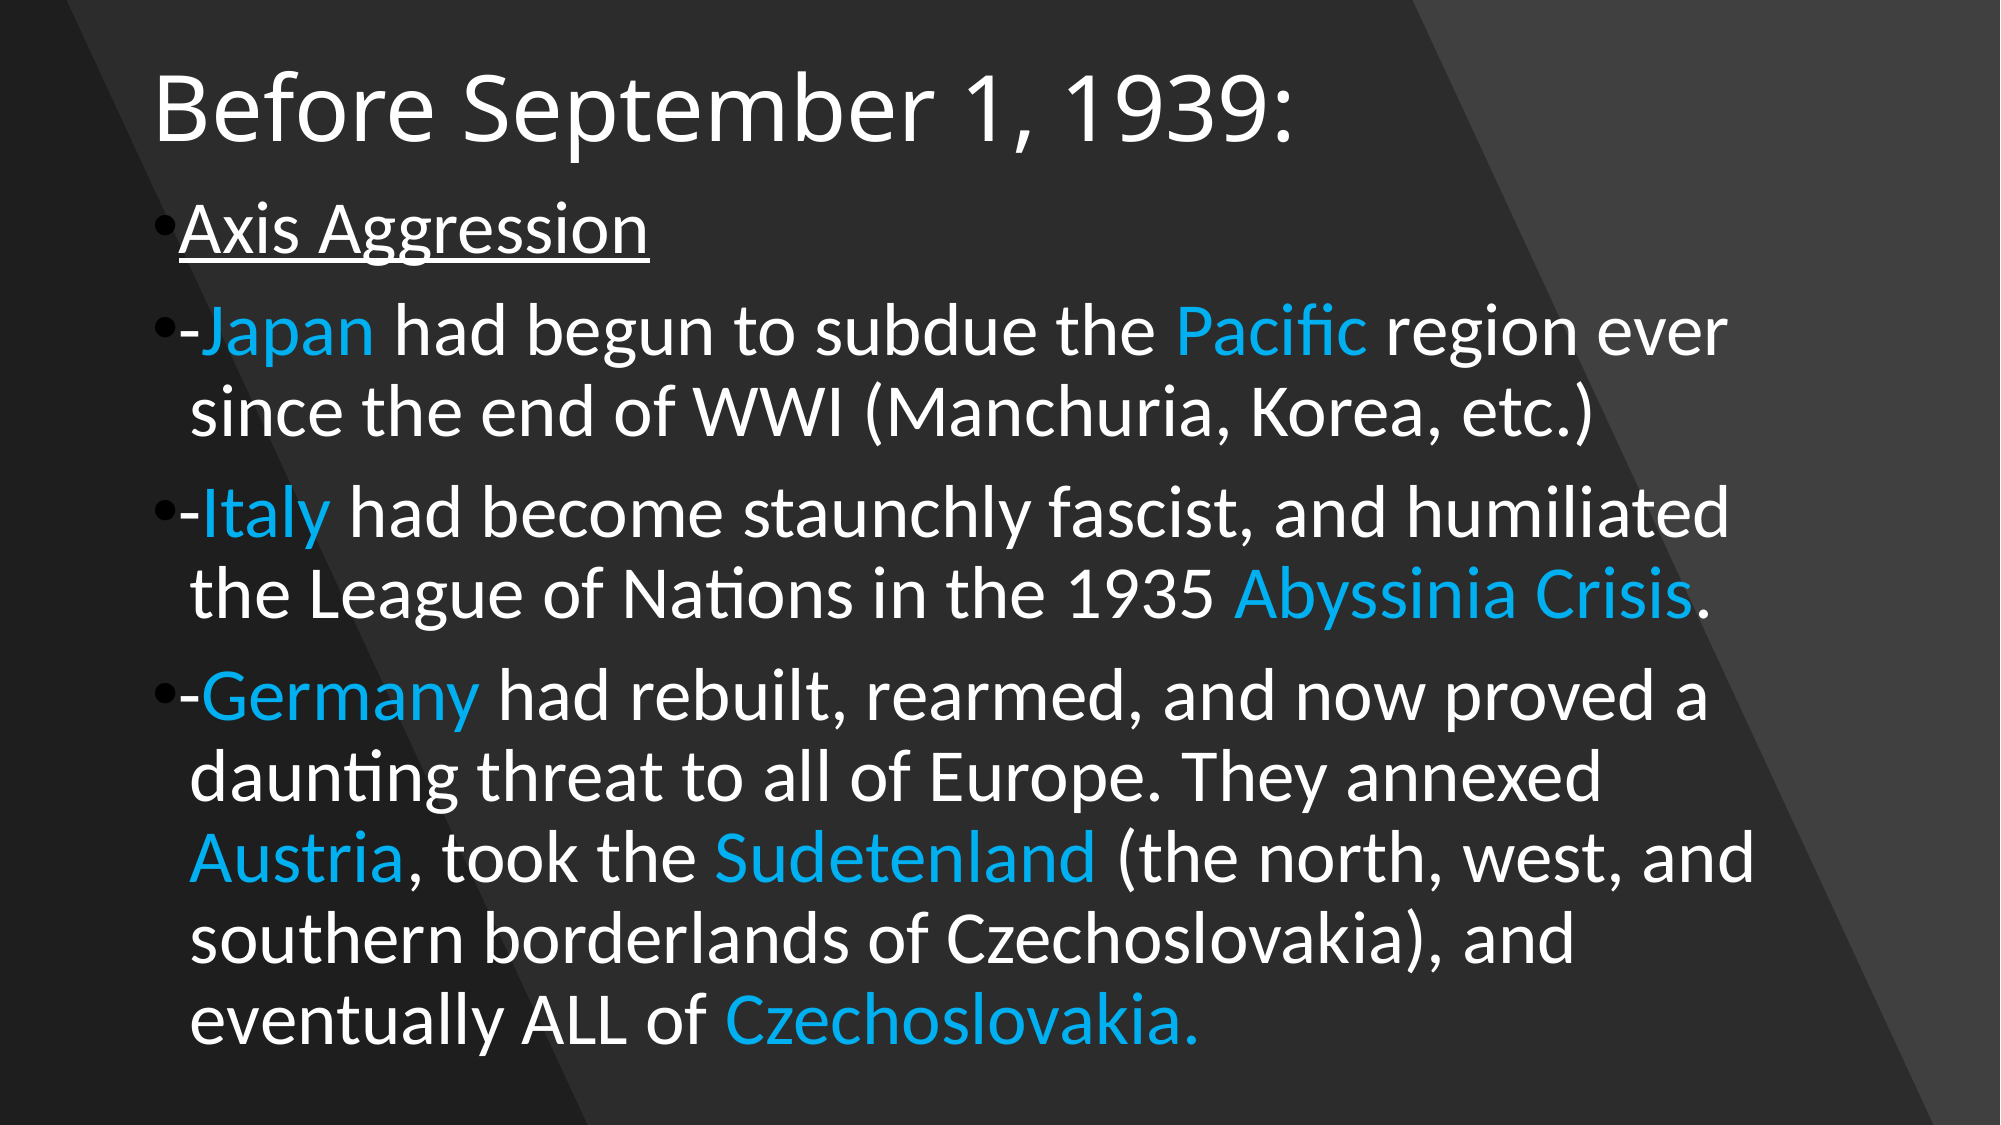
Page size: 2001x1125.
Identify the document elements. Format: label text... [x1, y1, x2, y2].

title Before September 1, 1939: [136, 42, 1863, 182]
subtitle Axis Aggression -Japan had begun to subdue the Pacific region ever since the end of WWI (Manchuria, Korea, etc.) -Italy had become staunchly fascist, and humiliated the League of Nations in the 1935 Abyssinia Crisis. -Germany had rebuilt, rearmed, and now proved a daunting threat to all of Europe. They annexed Austria, took the Sudetenland (the north, west, and southern borderlands of Czechoslovakia), and eventually ALL of Czechoslovakia. [137, 181, 1863, 863]
text_box [0, 0, 2000, 1125]
